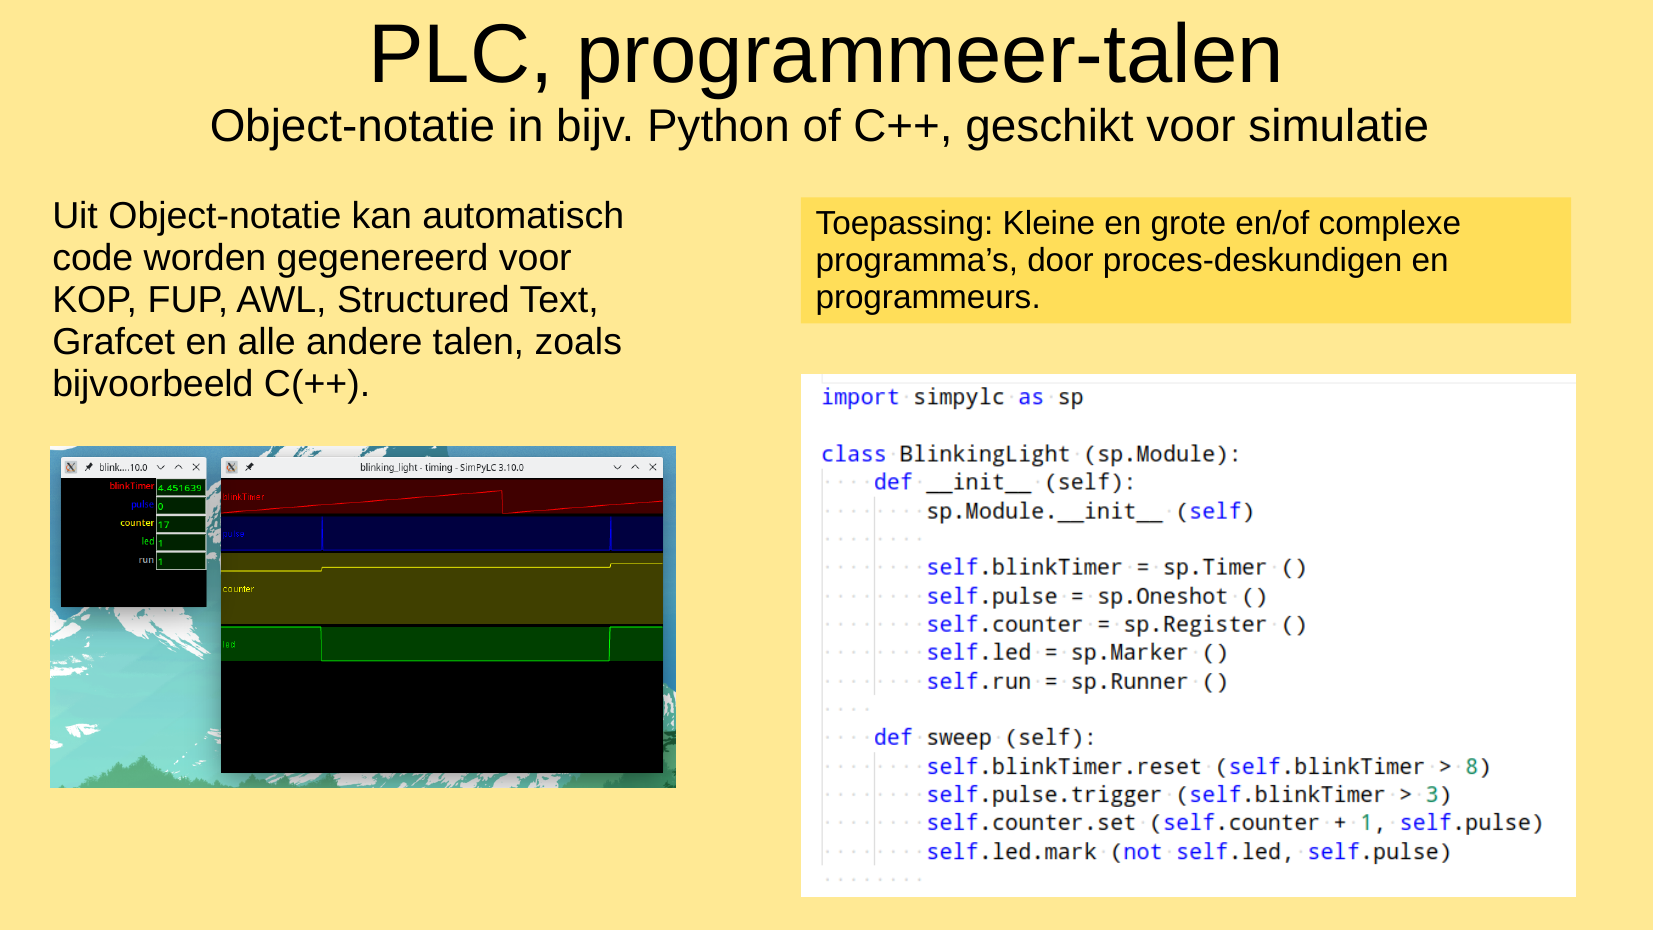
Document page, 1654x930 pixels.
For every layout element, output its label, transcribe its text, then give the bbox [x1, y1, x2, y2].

text_box Uit Object-notatie kan automatisch code worden gegenereerd voor KOP, FUP, AWL, Structured Text, Grafcet en alle andere talen, zoals bijvoorbeeld C(++). [37, 187, 676, 450]
picture [801, 374, 1576, 897]
text_box Toepassing: Kleine en grote en/of complexe programma’s, door proces-deskundigen en programmeurs. [800, 197, 1572, 324]
title PLC, programmeer-talen Object-notatie in bijv. Python of C++, geschikt voor simulatie [82, 1, 1571, 157]
picture [50, 446, 676, 788]
